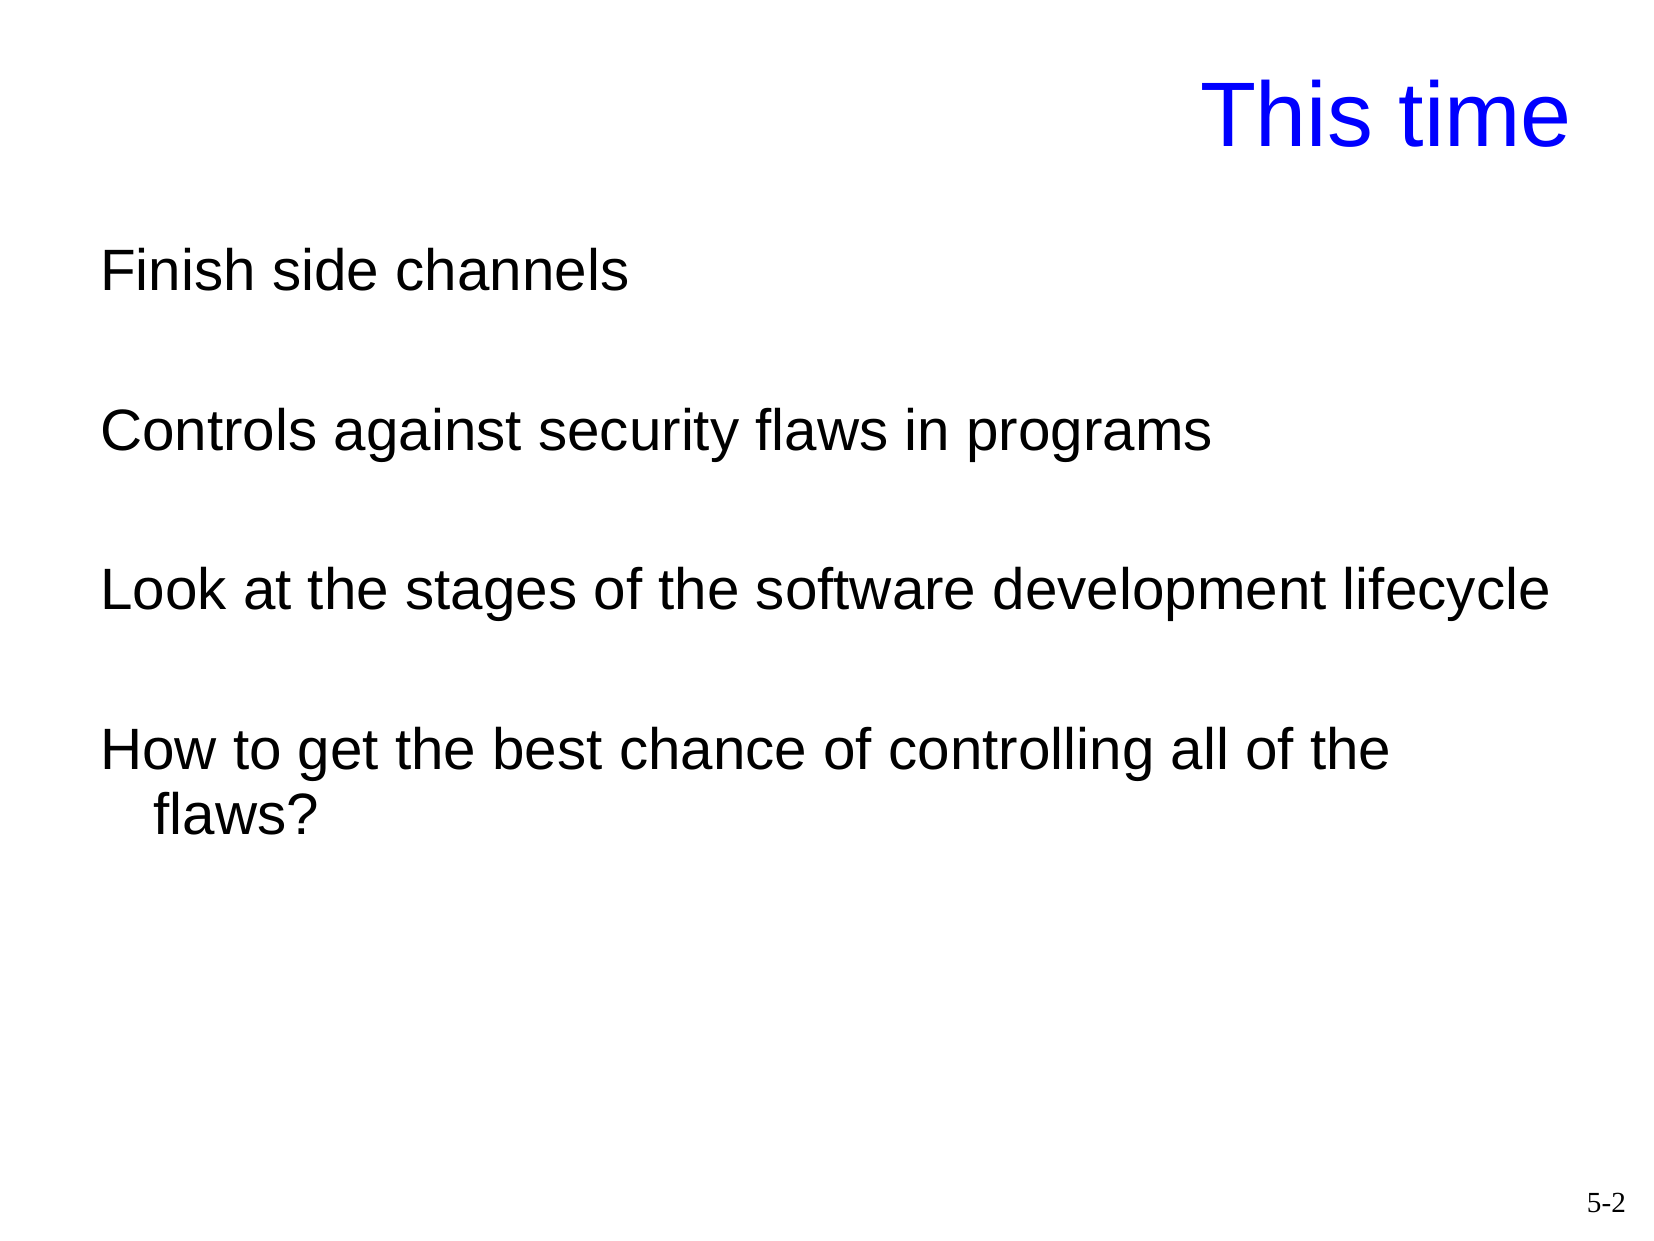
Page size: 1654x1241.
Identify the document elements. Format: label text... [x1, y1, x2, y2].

title This time [84, 18, 1573, 211]
list Finish side channels Controls against security flaws in programs Look at the stages of the software development lifecycle How to get the best chance of controlling all of the flaws? [82, 237, 1571, 1156]
